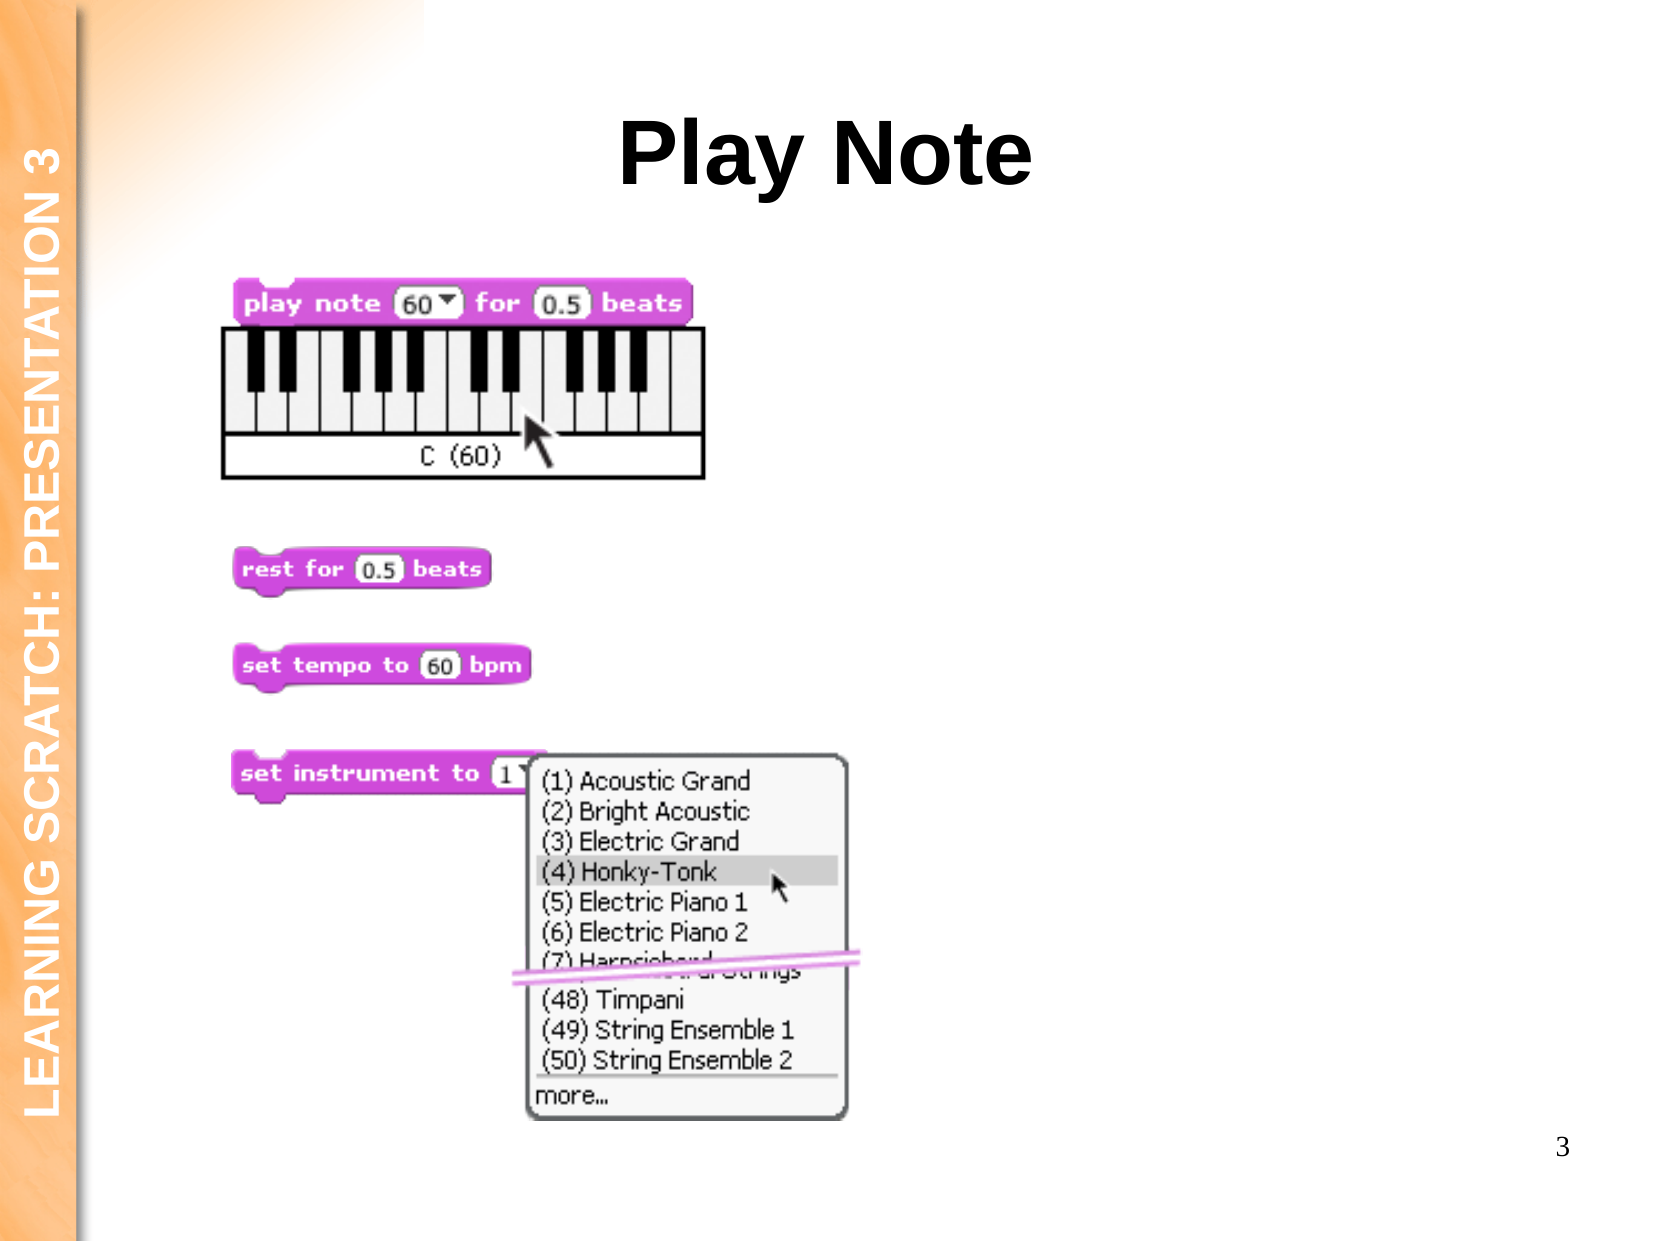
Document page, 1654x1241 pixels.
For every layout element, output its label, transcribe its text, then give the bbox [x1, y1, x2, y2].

picture [0, 0, 863, 1241]
title Play Note [82, 56, 1571, 250]
